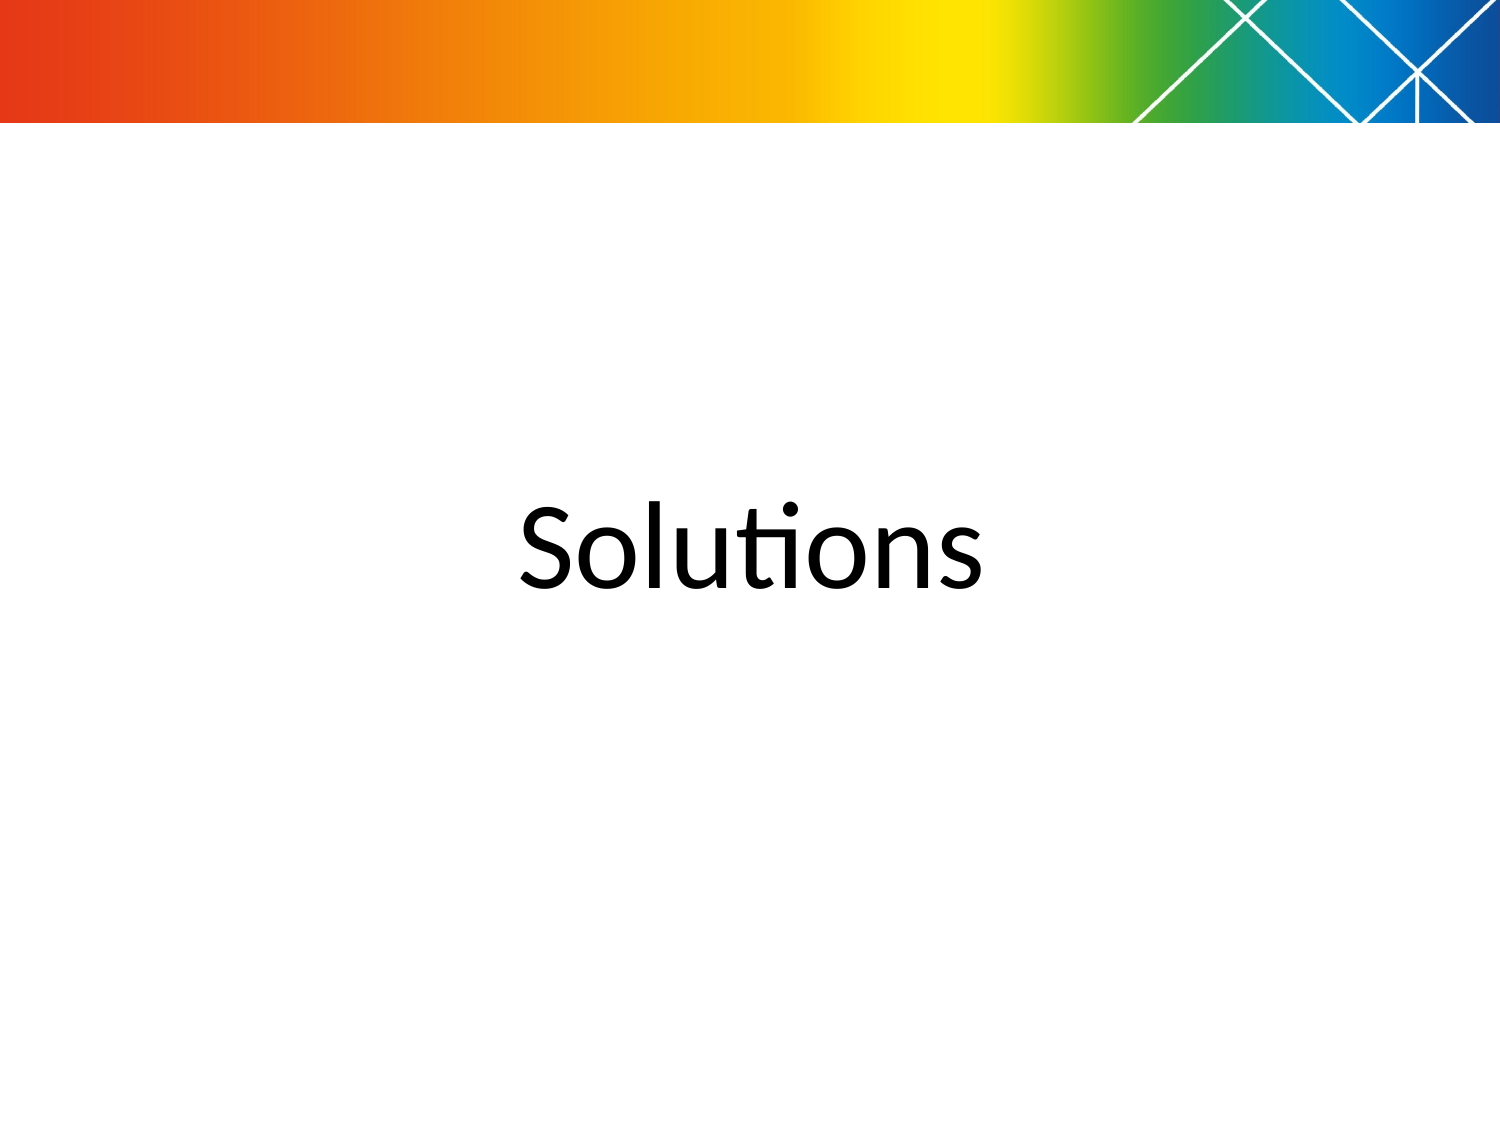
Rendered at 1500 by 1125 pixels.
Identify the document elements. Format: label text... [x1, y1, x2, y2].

title Solutions [76, 456, 1427, 597]
picture [0, 0, 1358, 123]
picture [1340, 0, 1500, 123]
